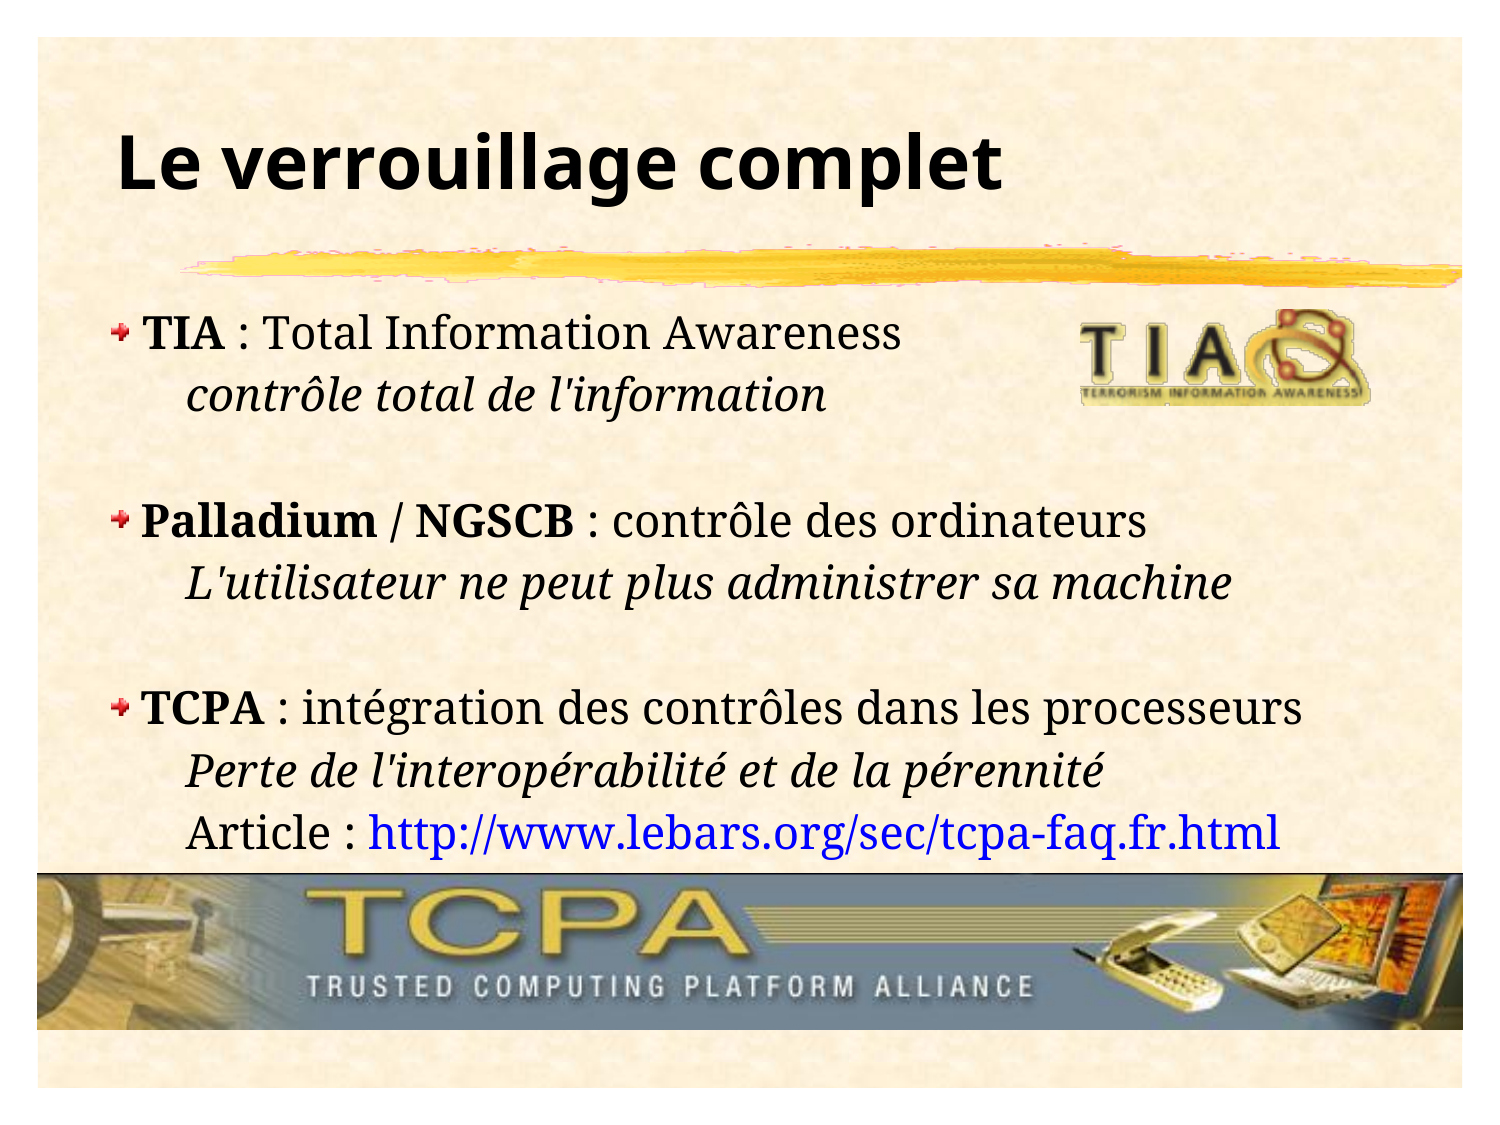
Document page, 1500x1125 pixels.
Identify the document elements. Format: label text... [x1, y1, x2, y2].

text_box TIA : Total Information Awareness contrôle total de l'information Palladium / NGSCB : contrôle des ordinateurs L'utilisateur ne peut plus administrer sa machine TCPA : intégration des contrôles dans les processeurs Perte de l'interopérabilité et de la pérennité Article : http://www.lebars.org/sec/tcpa-faq.fr.html [111, 300, 1463, 829]
picture [647, 829, 658, 835]
picture [779, 829, 791, 847]
picture [1080, 309, 1373, 406]
picture [674, 829, 686, 847]
picture [504, 829, 513, 844]
picture [583, 829, 592, 844]
picture [519, 829, 529, 845]
picture [598, 829, 608, 845]
picture [195, 829, 205, 836]
picture [700, 837, 710, 847]
picture [1095, 829, 1107, 847]
title Le verrouillage complet [101, 72, 1427, 248]
picture [37, 37, 1463, 1088]
picture [886, 829, 897, 835]
picture [544, 829, 553, 844]
picture [438, 829, 450, 847]
picture [825, 849, 839, 858]
picture [986, 829, 998, 847]
picture [1012, 837, 1022, 847]
picture [827, 829, 836, 838]
picture [559, 829, 569, 845]
picture [1069, 837, 1079, 847]
picture [313, 829, 324, 835]
